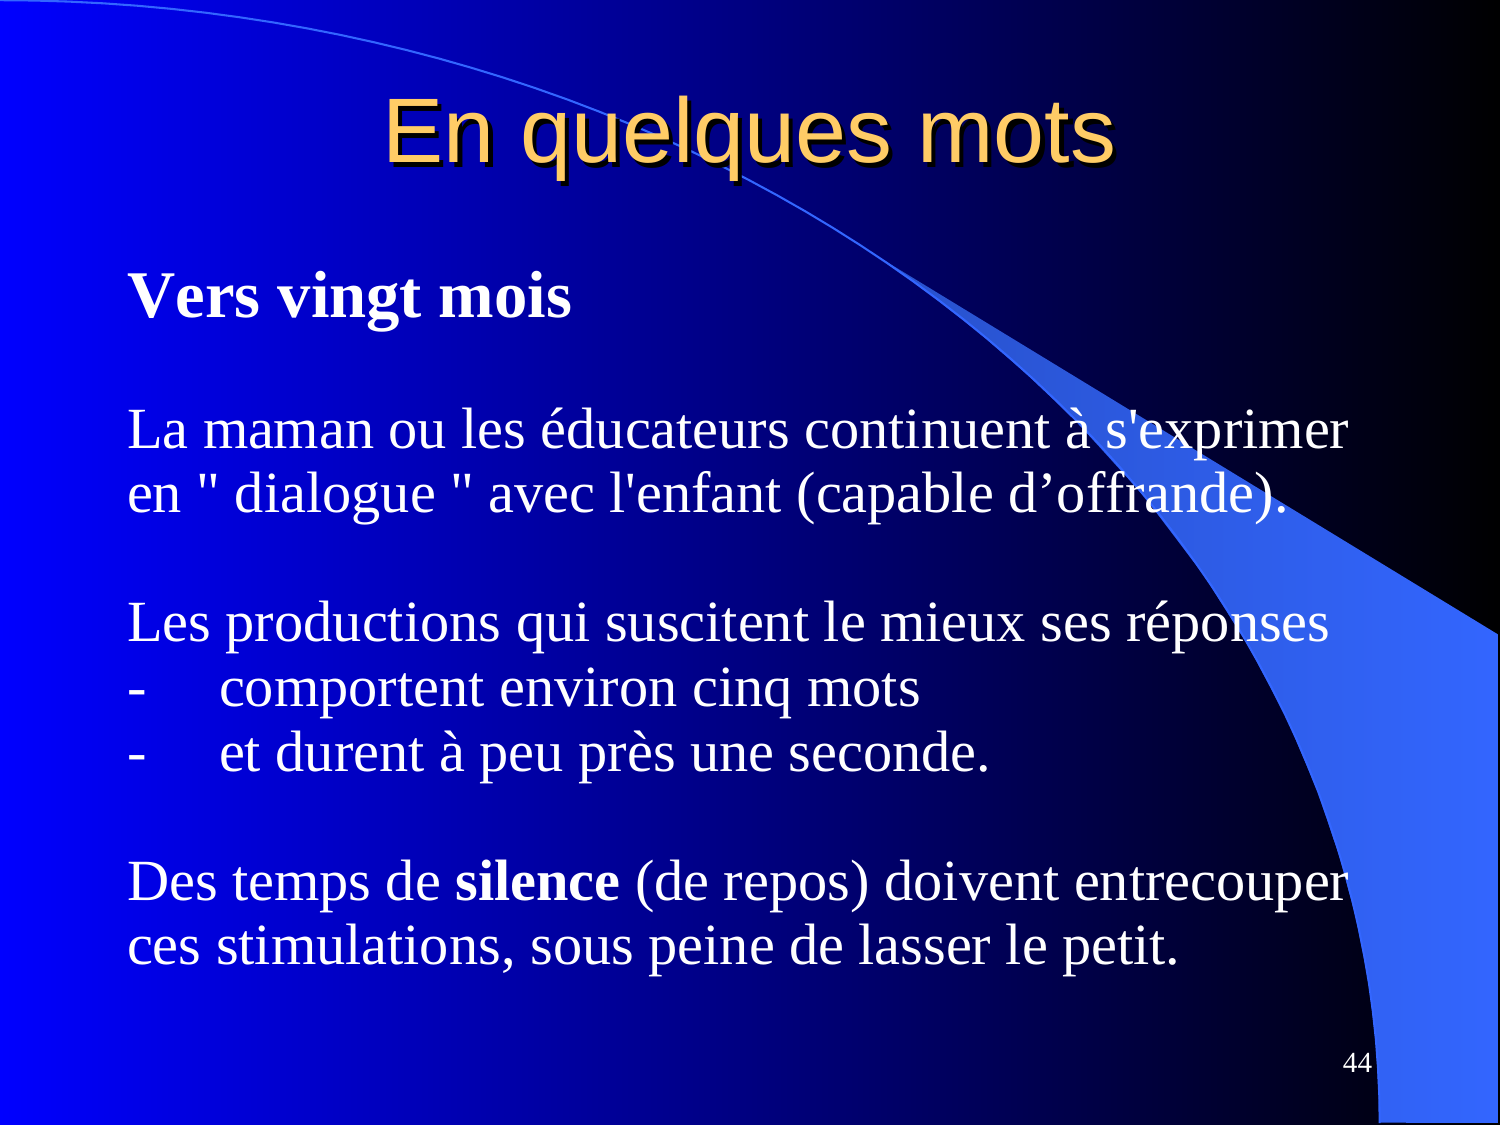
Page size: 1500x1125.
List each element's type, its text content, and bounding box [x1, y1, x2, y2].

title En quelques mots [112, 37, 1388, 225]
text_box Vers vingt mois La maman ou les éducateurs continuent à s'exprimer en " dialogue " avec l'enfant (capable d’offrande). Les productions qui suscitent le mieux ses réponses - comportent environ cinq mots - et durent à peu près une seconde. Des temps de silence (de repos) doivent entrecouper ces stimulations, sous peine de lasser le petit. [112, 249, 1380, 985]
